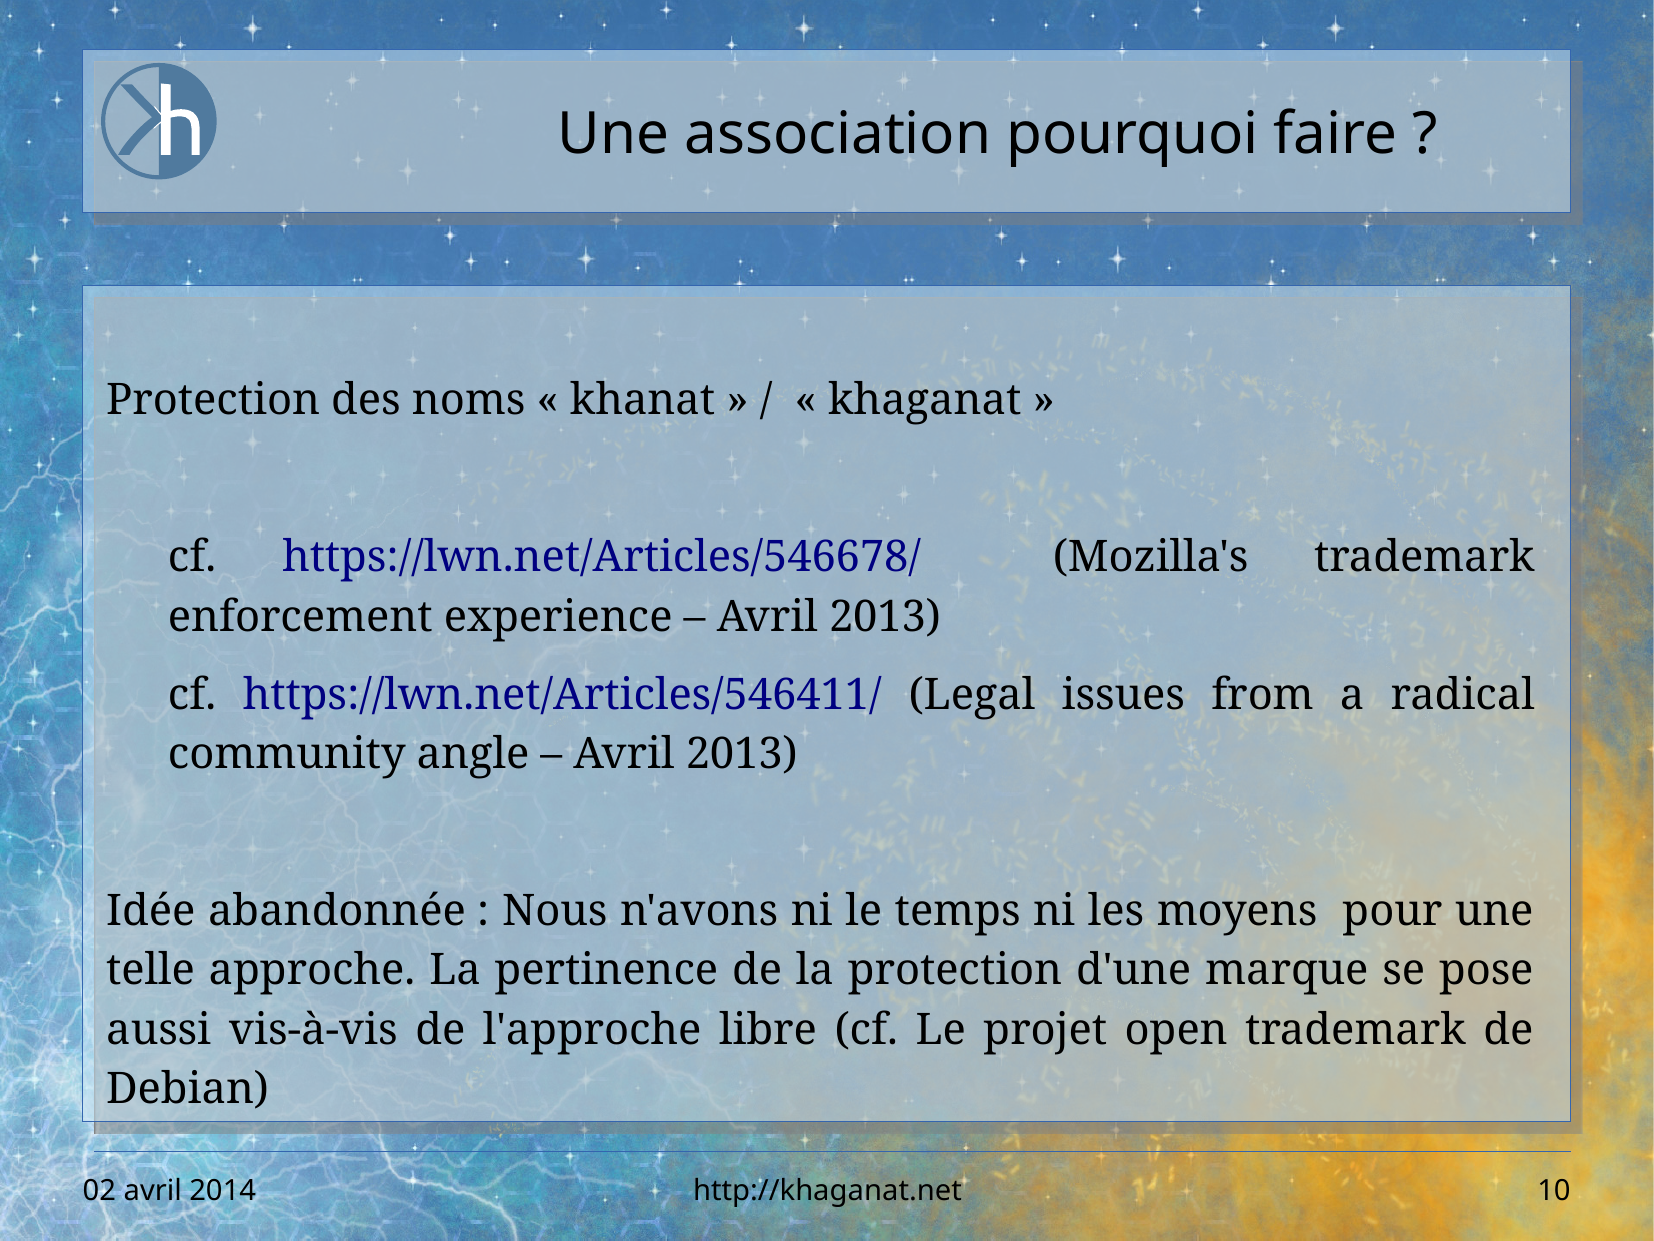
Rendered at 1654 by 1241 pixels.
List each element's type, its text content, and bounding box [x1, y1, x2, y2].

picture [0, 0, 1654, 1241]
title Une association pourquoi faire ? [425, 49, 1571, 213]
list Protection des noms « khanat » / « khaganat » cf. https://lwn.net/Articles/546678/ (Mozilla's trademark enforcement experience – Avril 2013) cf. https://lwn.net/Articles/546411/ (Legal issues from a radical community angle – Avril 2013) Idée abandonnée : Nous n'avons ni le temps ni les moyens pour une telle approche. La pertinence de la protection d'une marque se pose aussi vis-à-vis de l'approche libre (cf. Le projet open trademark de Debian) [106, 290, 1536, 1123]
